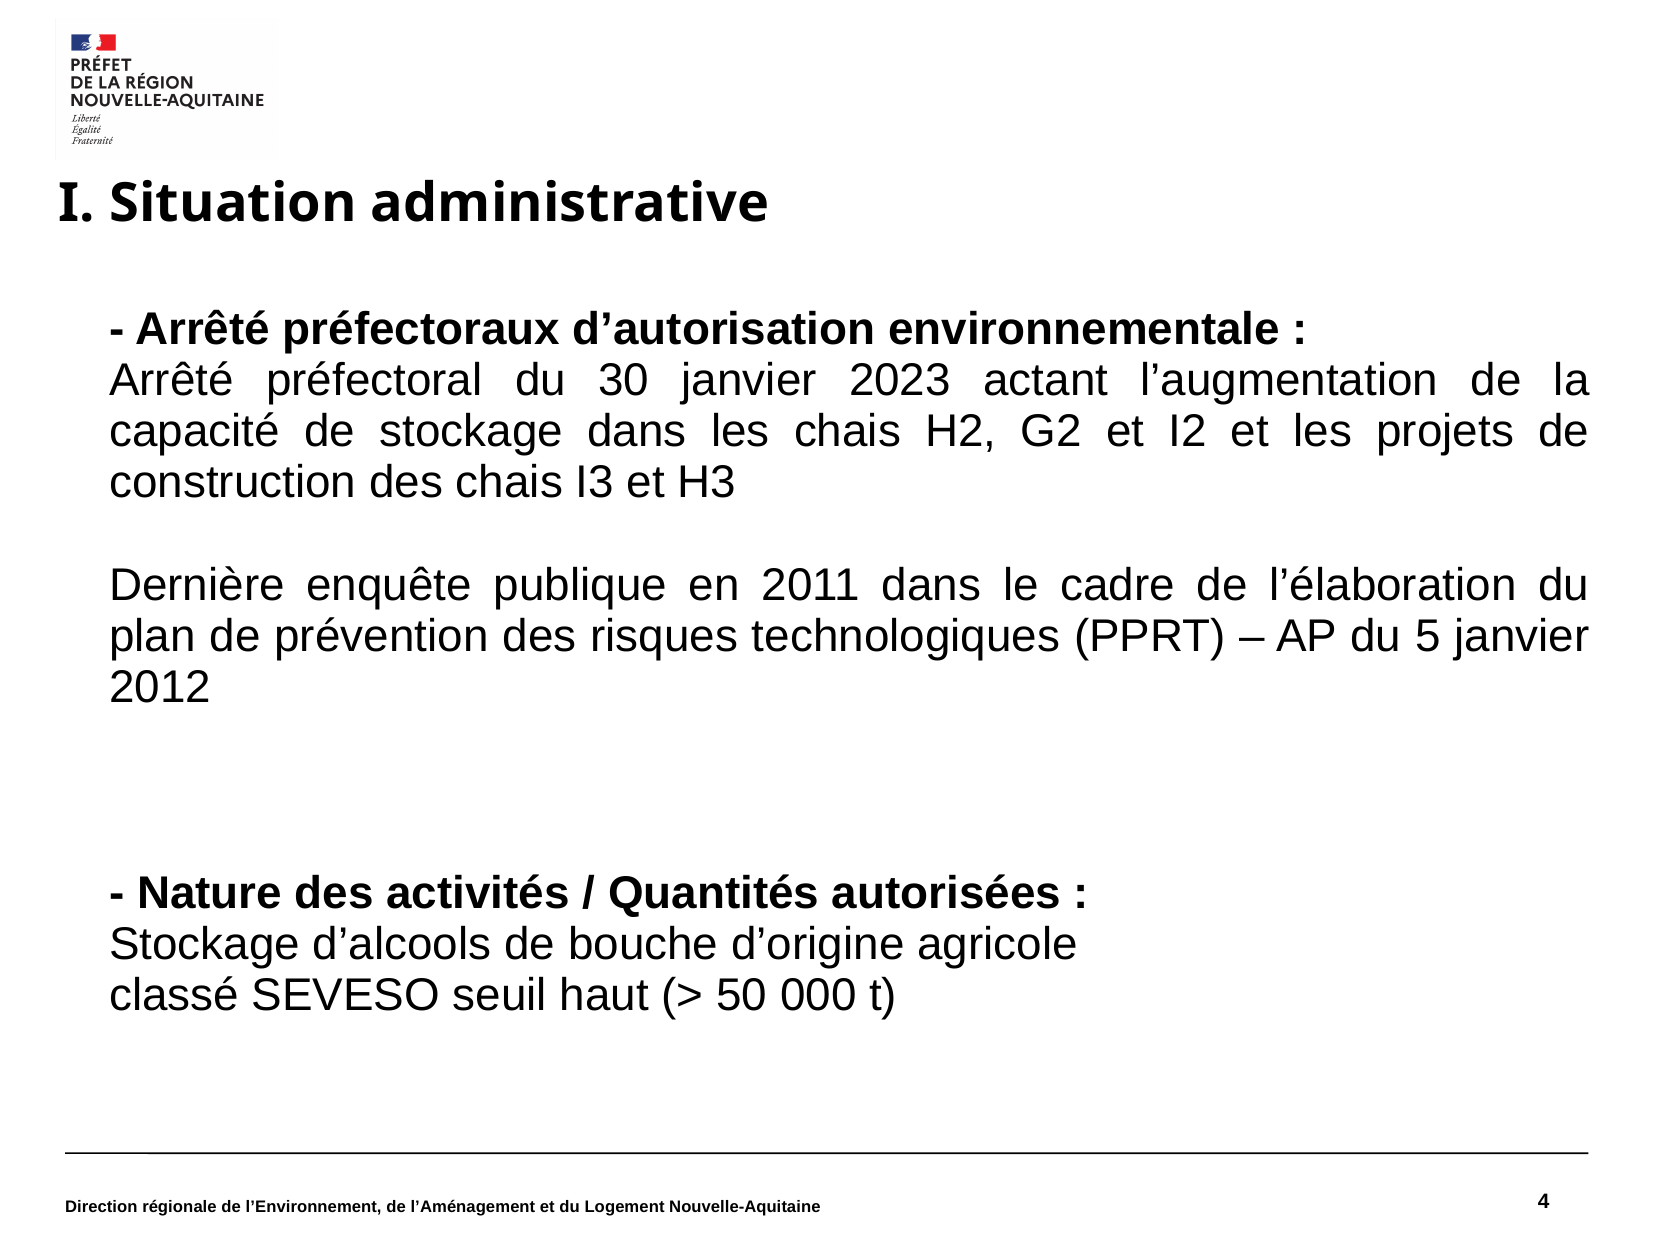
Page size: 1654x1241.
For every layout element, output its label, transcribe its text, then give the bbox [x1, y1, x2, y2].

picture [55, 18, 279, 160]
title I. Situation administrative [59, 141, 1619, 260]
text_box - Arrêté préfectoraux d’autorisation environnementale : Arrêté préfectoral du 30 janvier 2023 actant l’augmentation de la capacité de stockage dans les chais H2, G2 et I2 et les projets de construction des chais I3 et H3 Dernière enquête publique en 2011 dans le cadre de l’élaboration du plan de prévention des risques technologiques (PPRT) – AP du 5 janvier 2012 - Nature des activités / Quantités autorisées : Stockage d’alcools de bouche d’origine agricole classé SEVESO seuil haut (> 50 000 t) [94, 295, 1606, 1079]
